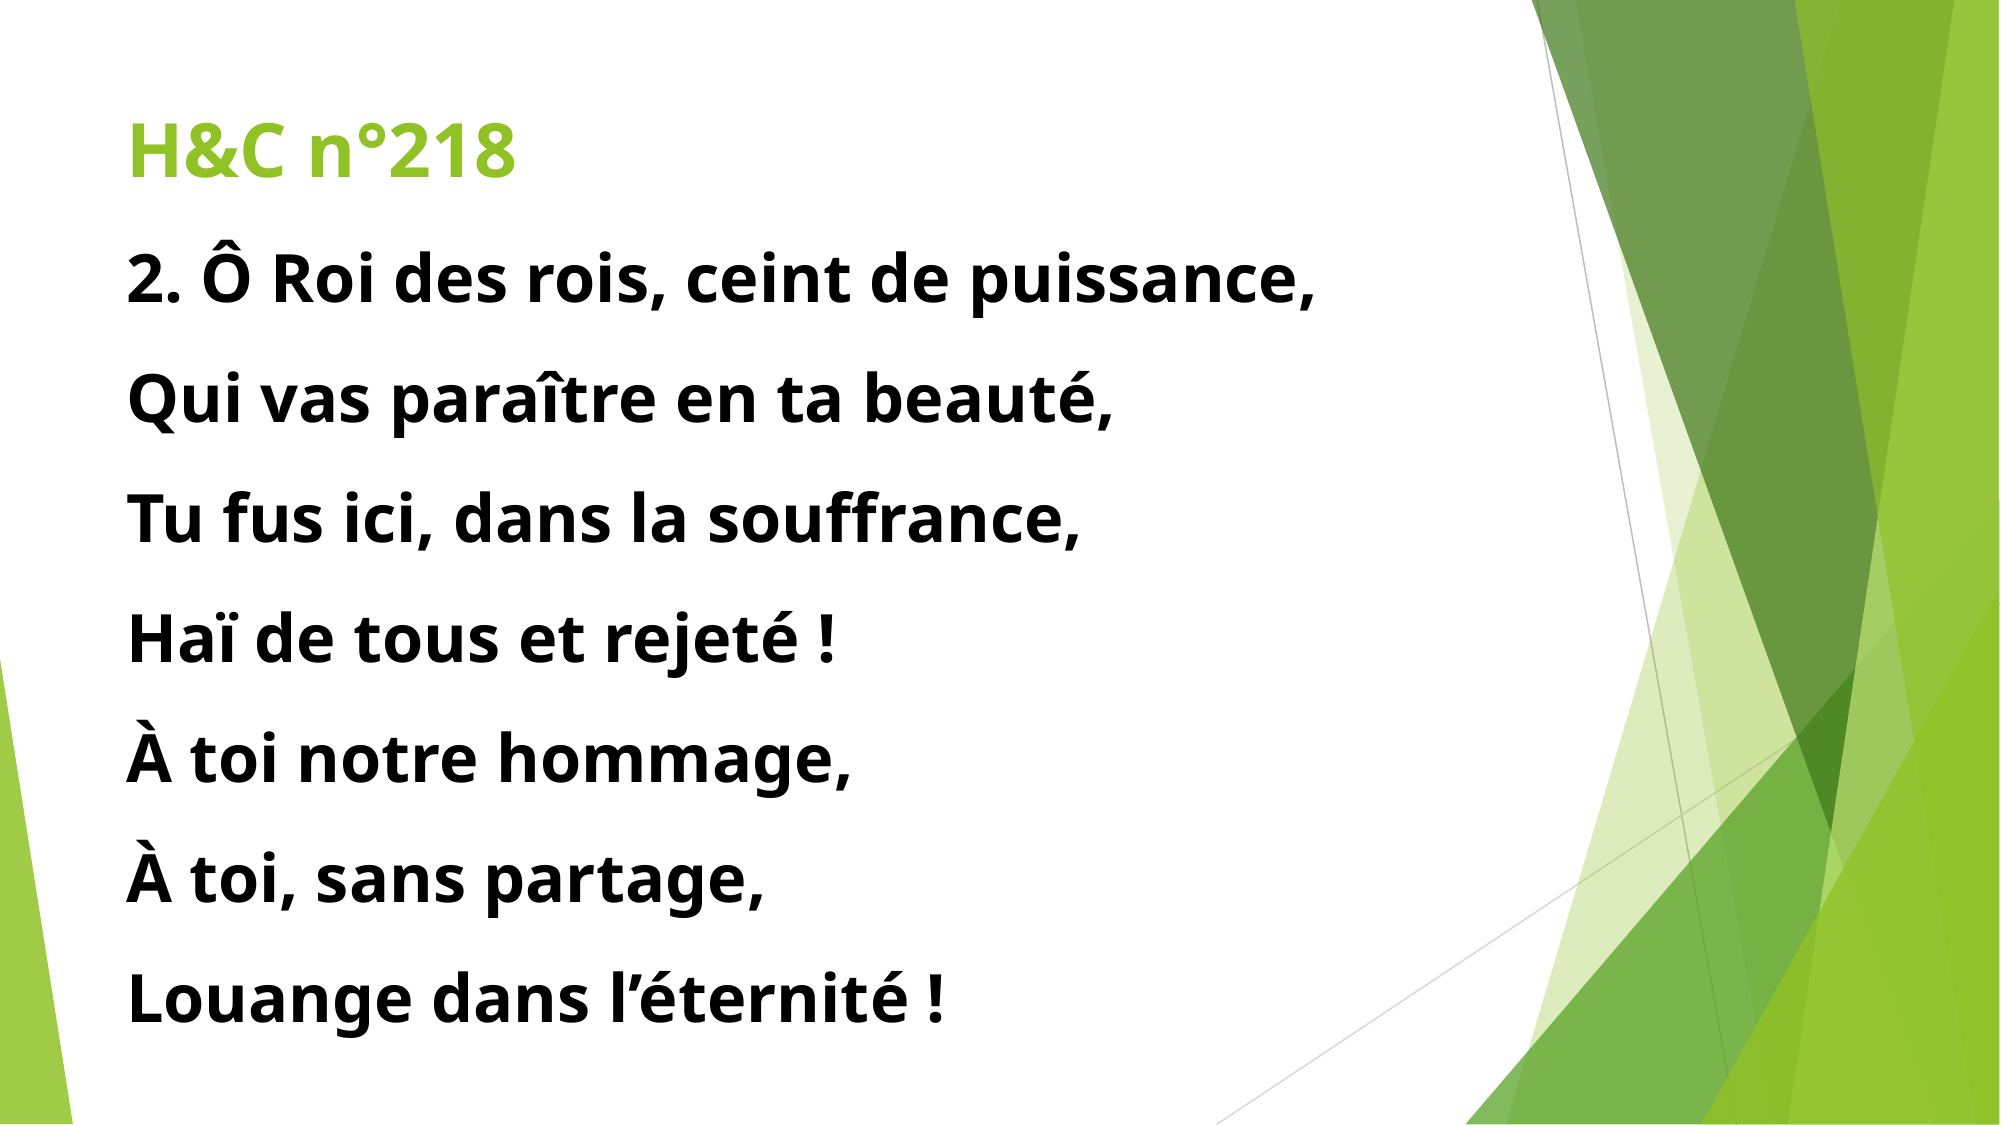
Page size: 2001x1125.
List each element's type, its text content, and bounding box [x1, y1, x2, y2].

text_box H&C n°218 [111, 94, 1522, 188]
text_box 2. Ô Roi des rois, ceint de puissance, Qui vas paraître en ta beauté, Tu fus ici, dans la souffrance, Haï de tous et rejeté ! À toi notre hommage, À toi, sans partage, Louange dans l’éternité ! [111, 188, 1978, 1037]
